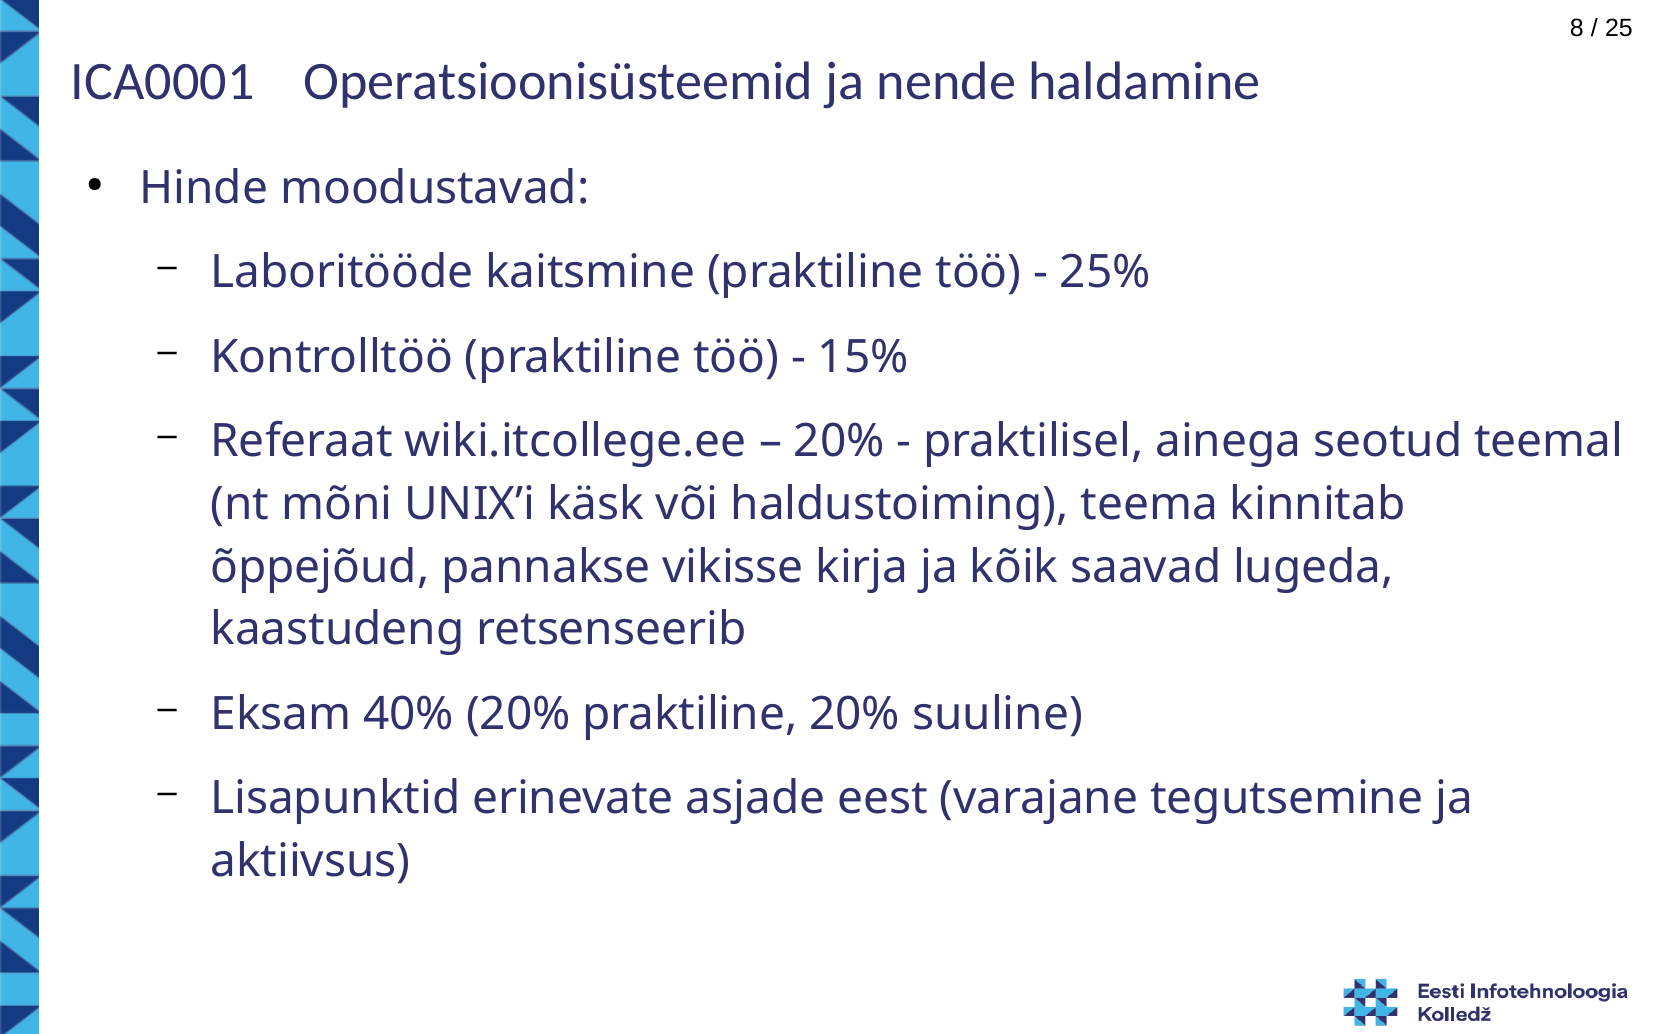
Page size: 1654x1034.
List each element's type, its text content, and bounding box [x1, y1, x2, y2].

title ICA0001 Operatsioonisüsteemid ja nende haldamine [70, 41, 1630, 130]
list Hinde moodustavad: Laboritööde kaitsmine (praktiline töö) - 25% Kontrolltöö (praktiline töö) - 15% Referaat wiki.itcollege.ee – 20% - praktilisel, ainega seotud teemal (nt mõni UNIX’i käsk või haldustoiming), teema kinnitab õppejõud, pannakse vikisse kirja ja kõik saavad lugeda, kaastudeng retsenseerib Eksam 40% (20% praktiline, 20% suuline) Lisapunktid erinevate asjade eest (varajane tegutsemine ja aktiivsus) [68, 153, 1630, 957]
